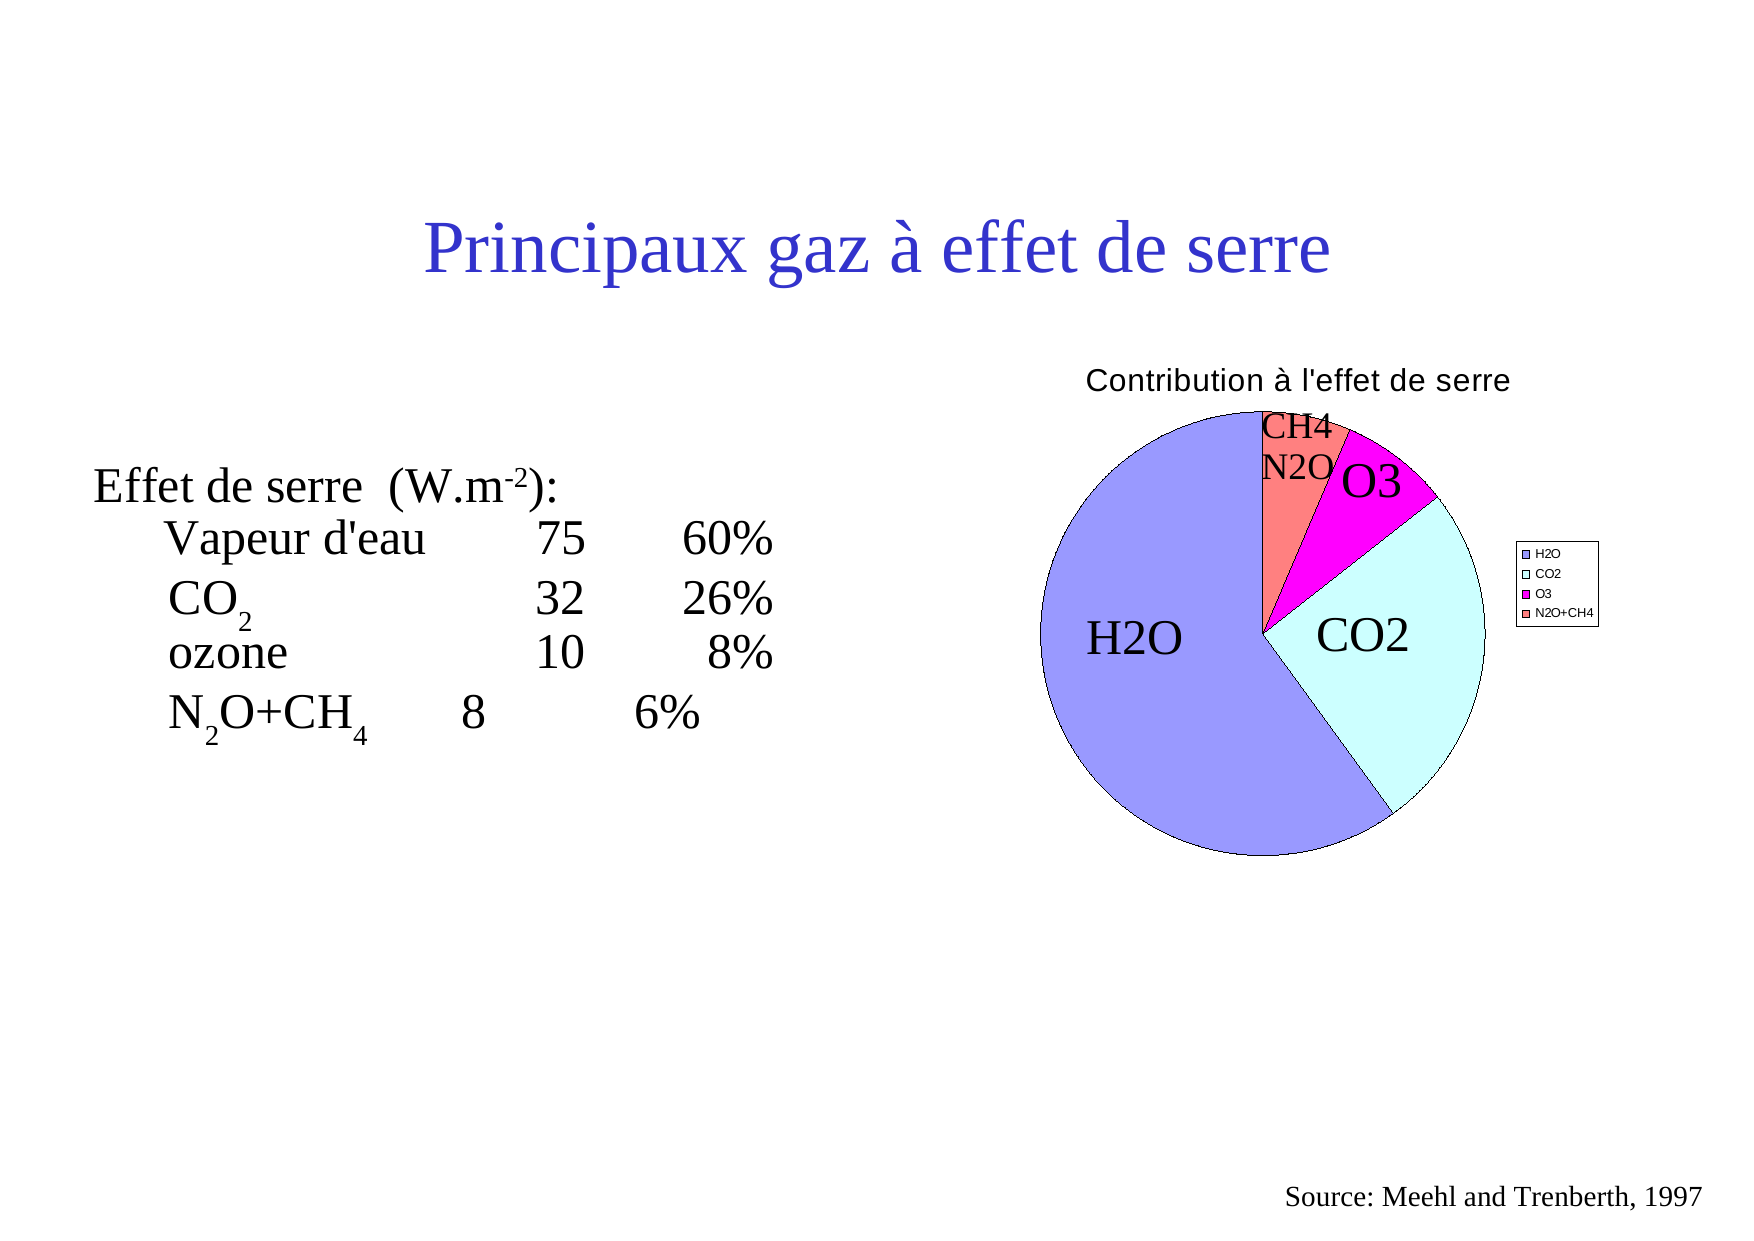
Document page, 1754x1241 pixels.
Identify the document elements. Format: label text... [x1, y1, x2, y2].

text_box Source: Meehl and Trenberth, 1997 [1219, 1174, 1719, 1221]
text_box CO2 [1316, 606, 1457, 663]
list Effet de serre (W.m-2): Vapeur d'eau 75 60% CO2 32 26% ozone 10 8% N2O+CH4 8 6% [79, 459, 867, 824]
text_box Principaux gaz à effet de serre [114, 202, 1642, 296]
chart [620, 341, 1606, 947]
text_box CH4 N2O [1261, 404, 1402, 488]
text_box O3 [1349, 488, 1369, 496]
text_box O3 [1341, 453, 1465, 509]
text_box H2O [1086, 610, 1260, 666]
